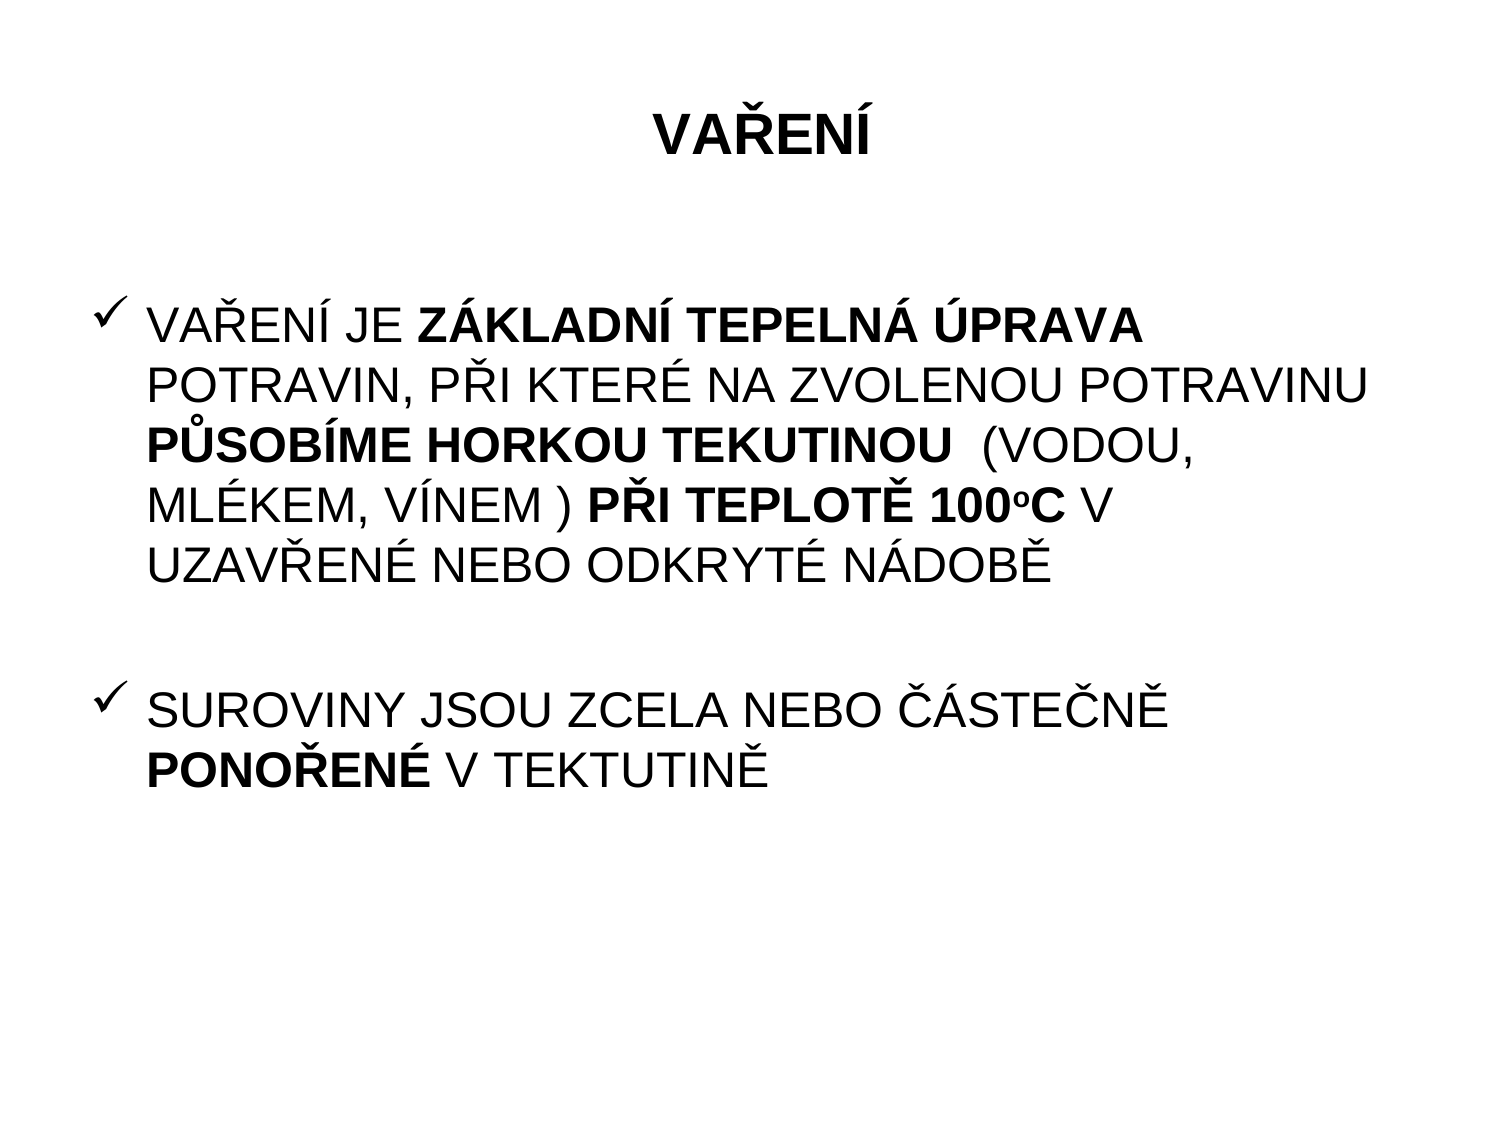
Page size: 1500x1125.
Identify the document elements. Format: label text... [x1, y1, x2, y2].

title VAŘENÍ [112, 87, 1413, 175]
list VAŘENÍ JE ZÁKLADNÍ TEPELNÁ ÚPRAVA POTRAVIN, PŘI KTERÉ NA ZVOLENOU POTRAVINU PŮSOBÍME HORKOU TEKUTINOU (VODOU, MLÉKEM, VÍNEM ) PŘI TEPLOTĚ 100oC V UZAVŘENÉ NEBO ODKRYTÉ NÁDOBĚ SUROVINY JSOU ZCELA NEBO ČÁSTEČNĚ PONOŘENÉ V TEKTUTINĚ [75, 212, 1426, 988]
